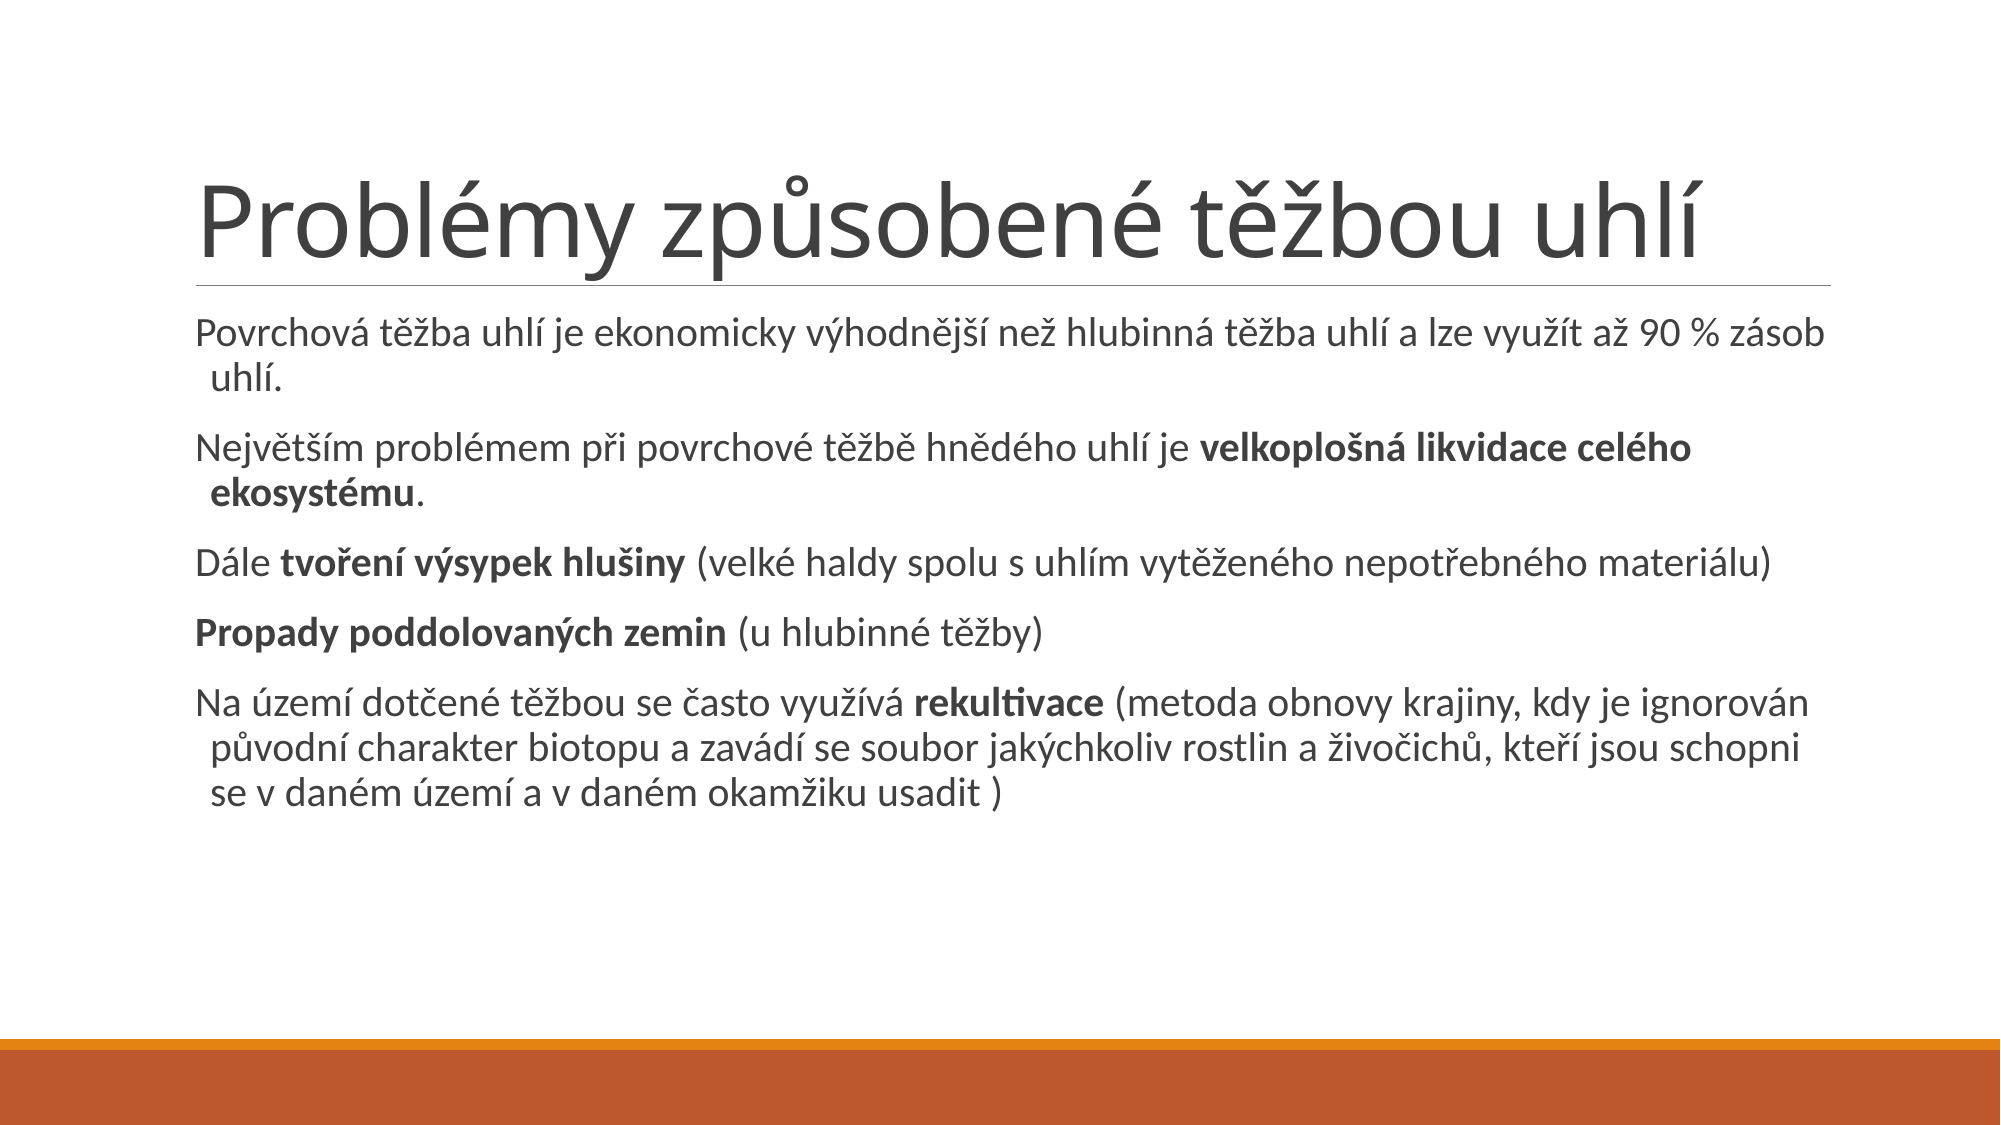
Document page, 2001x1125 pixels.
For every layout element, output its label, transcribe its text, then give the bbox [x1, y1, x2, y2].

title Problémy způsobené těžbou uhlí [180, 47, 1831, 286]
list Povrchová těžba uhlí je ekonomicky výhodnější než hlubinná těžba uhlí a lze využít až 90 % zásob uhlí. Největším problémem při povrchové těžbě hnědého uhlí je velkoplošná likvidace celého ekosystému. Dále tvoření výsypek hlušiny (velké haldy spolu s uhlím vytěženého nepotřebného materiálu) Propady poddolovaných zemin (u hlubinné těžby) Na území dotčené těžbou se často využívá rekultivace (metoda obnovy krajiny, kdy je ignorován původní charakter biotopu a zavádí se soubor jakýchkoliv rostlin a živočichů, kteří jsou schopni se v daném území a v daném okamžiku usadit ) [180, 302, 1831, 963]
